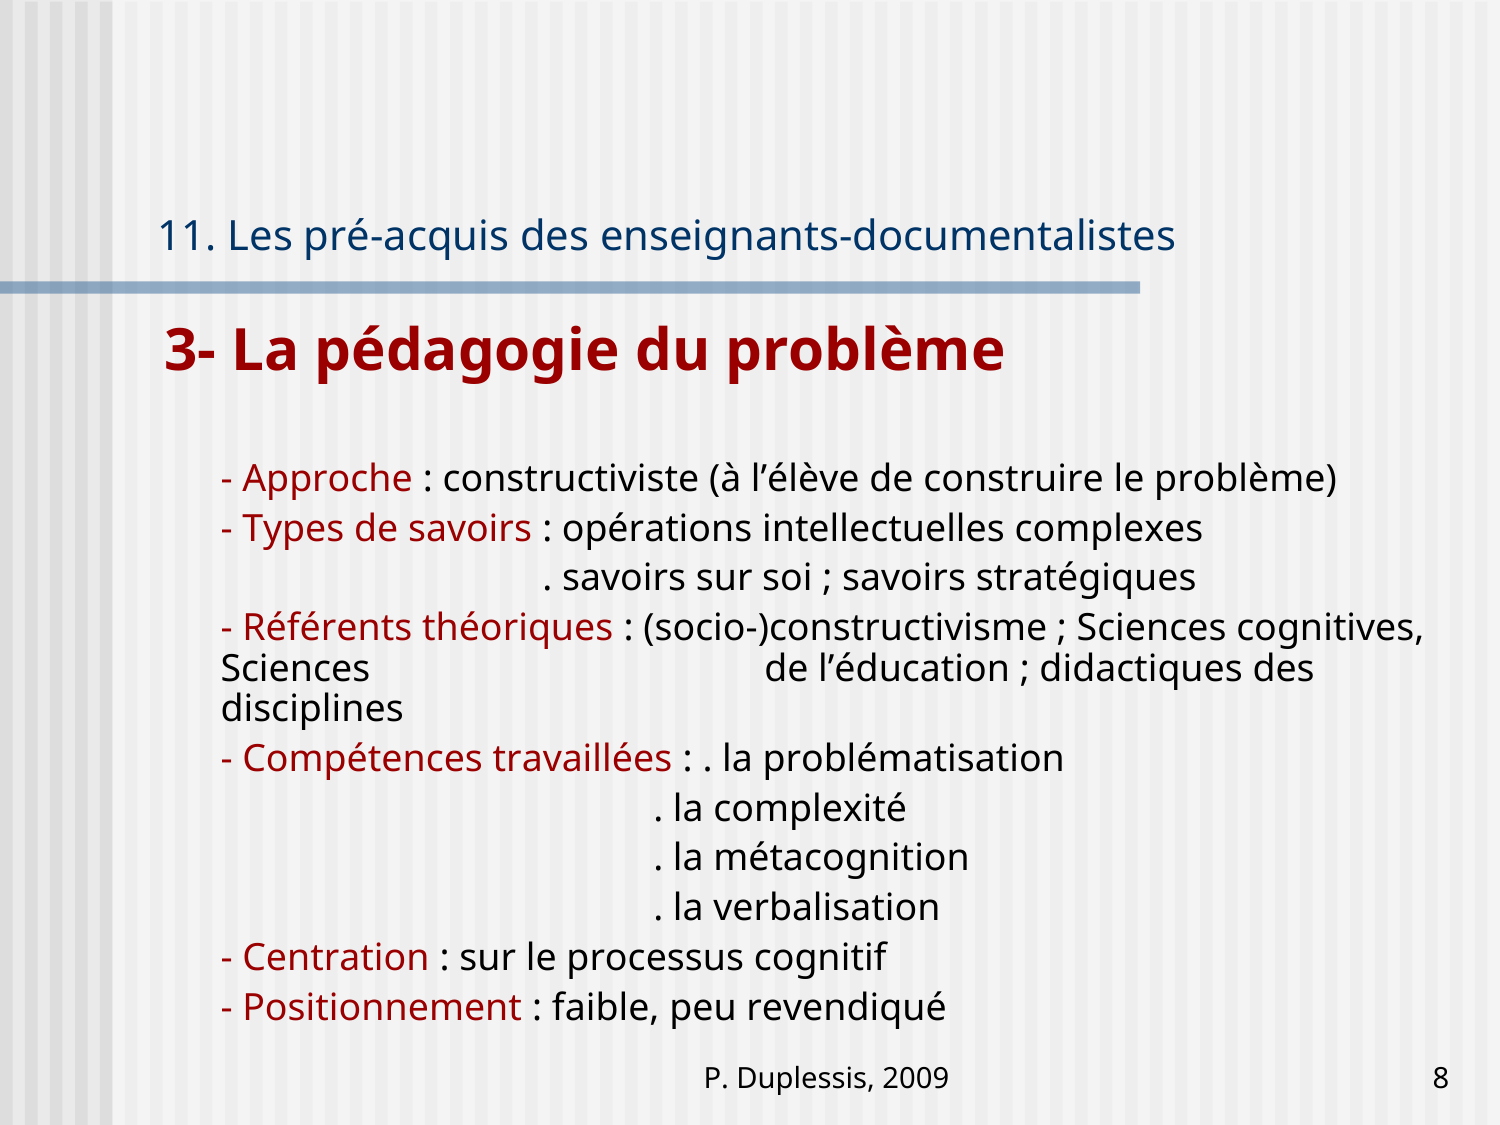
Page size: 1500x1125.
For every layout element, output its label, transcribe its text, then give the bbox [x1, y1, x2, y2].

title 11. Les pré-acquis des enseignants-documentalistes [142, 200, 1482, 267]
list 3- La pédagogie du problème - Approche : constructiviste (à l’élève de construire le problème) - Types de savoirs : opérations intellectuelles complexes . savoirs sur soi ; savoirs stratégiques - Référents théoriques : (socio-)constructivisme ; Sciences cognitives, Sciences de l’éducation ; didactiques des disciplines - Compétences travaillées : . la problématisation . la complexité . la métacognition . la verbalisation - Centration : sur le processus cognitif - Positionnement : faible, peu revendiqué [149, 312, 1481, 1096]
